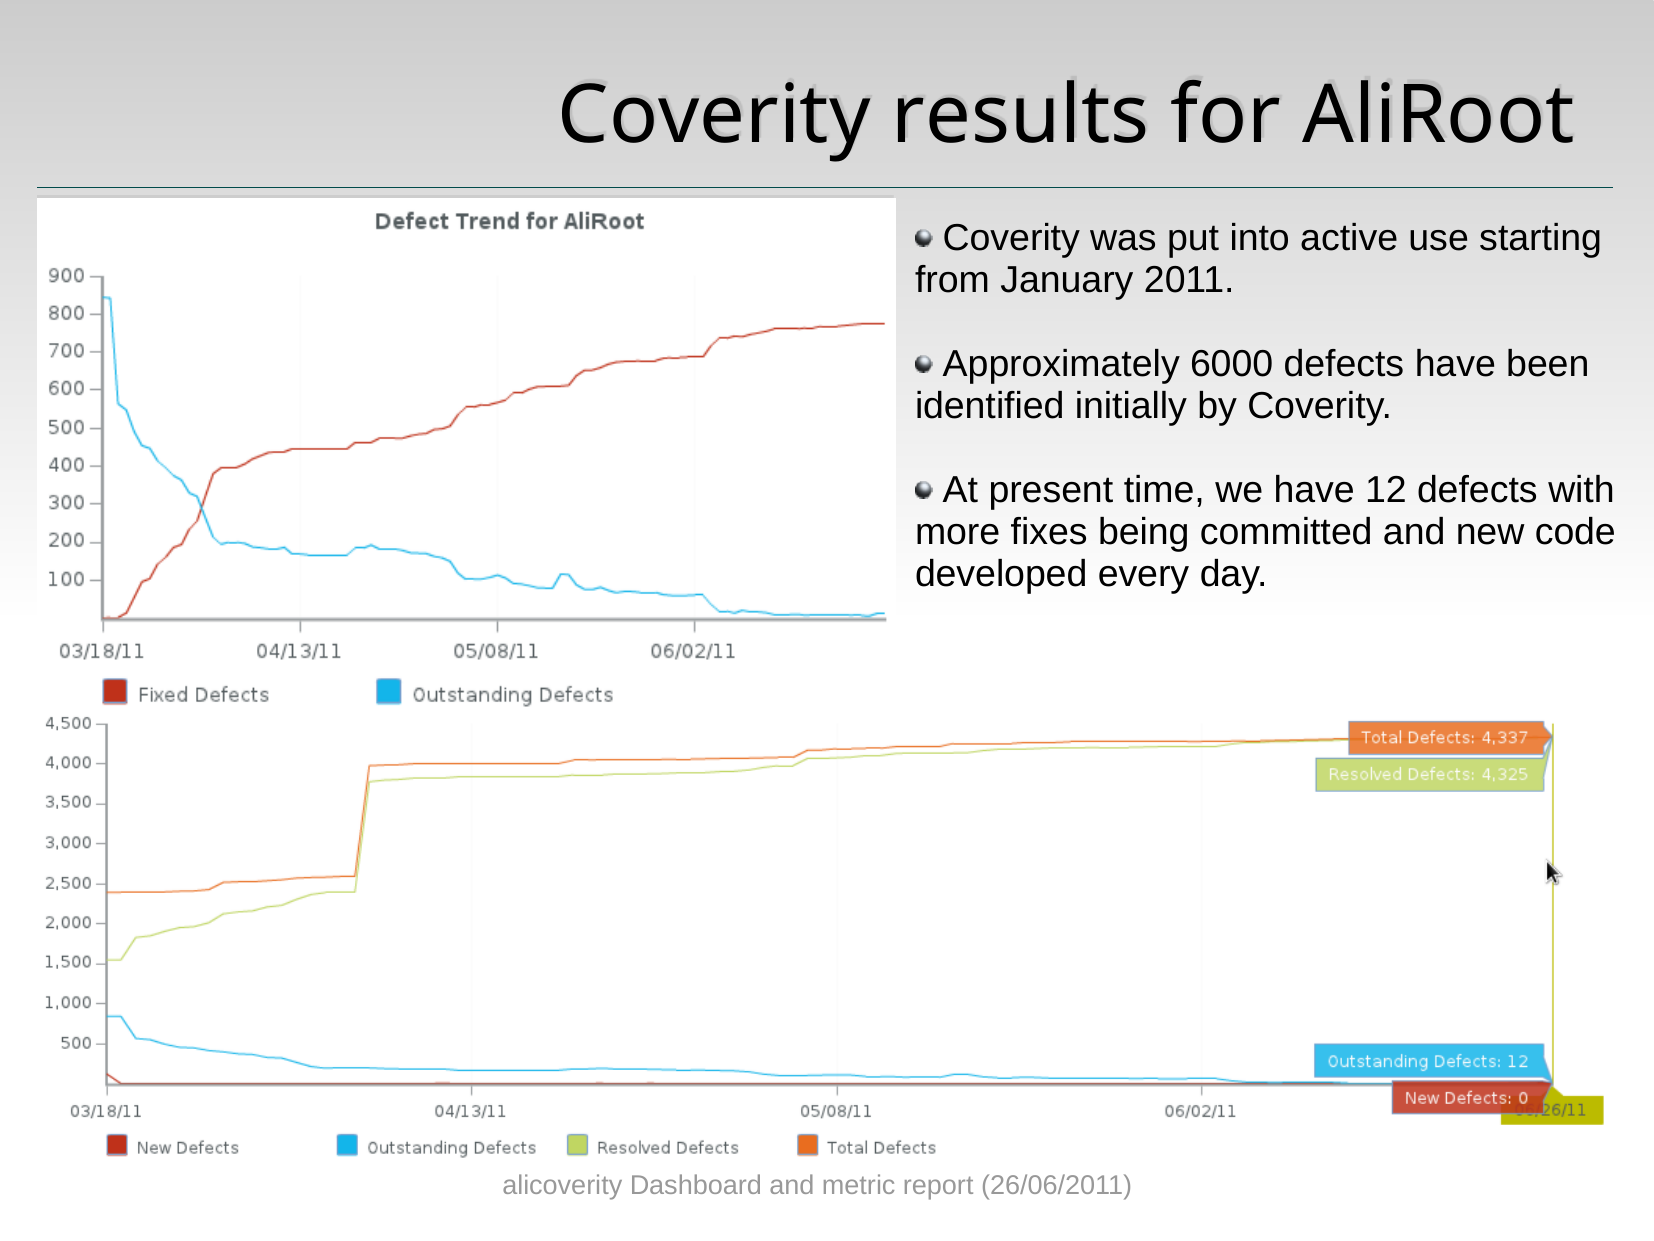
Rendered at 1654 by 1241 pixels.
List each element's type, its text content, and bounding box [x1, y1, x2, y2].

title Coverity results for AliRoot [37, 34, 1576, 187]
picture [37, 198, 1613, 1163]
text_box alicoverity Dashboard and metric report (26/06/2011) [487, 1163, 1147, 1208]
text_box Coverity was put into active use starting from January 2011. Approximately 6000 defects have been identified initially by Coverity. At present time, we have 12 defects with more fixes being committed and new code developed every day. [900, 209, 1651, 616]
